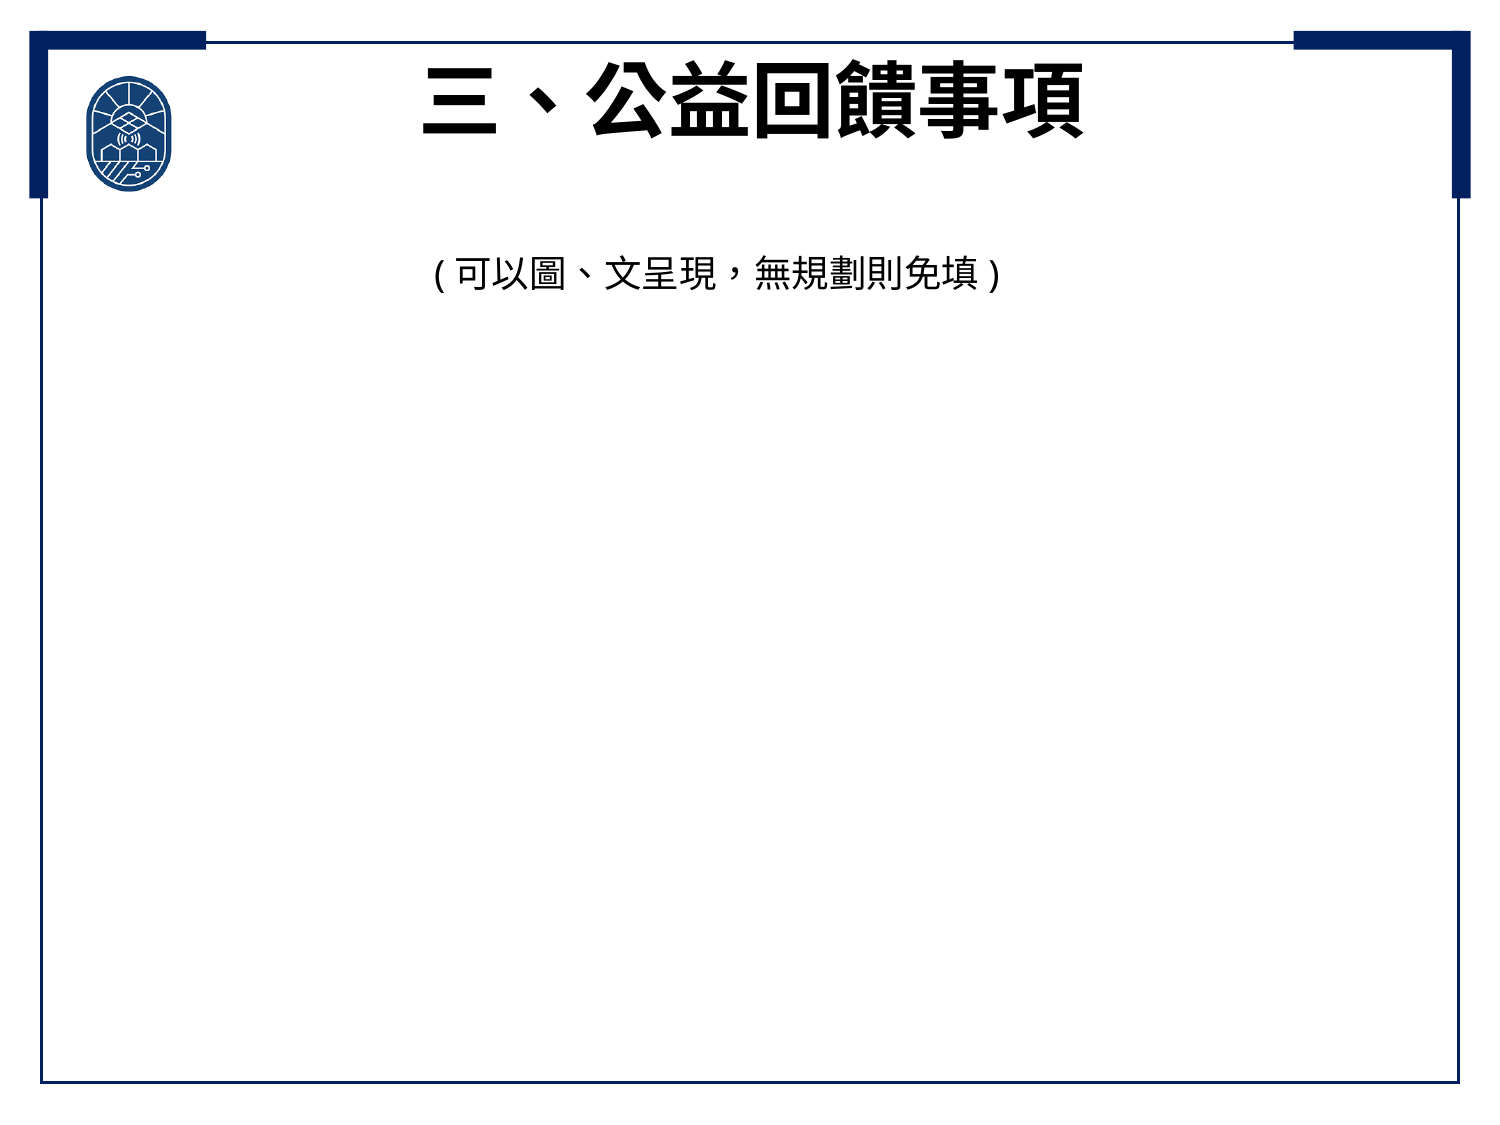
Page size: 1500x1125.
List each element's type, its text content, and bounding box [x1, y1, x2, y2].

picture [50, 55, 207, 212]
text_box (可以圖、文呈現，無規劃則免填) [419, 219, 1500, 327]
text_box 三、公益回饋事項 [76, 22, 1427, 174]
